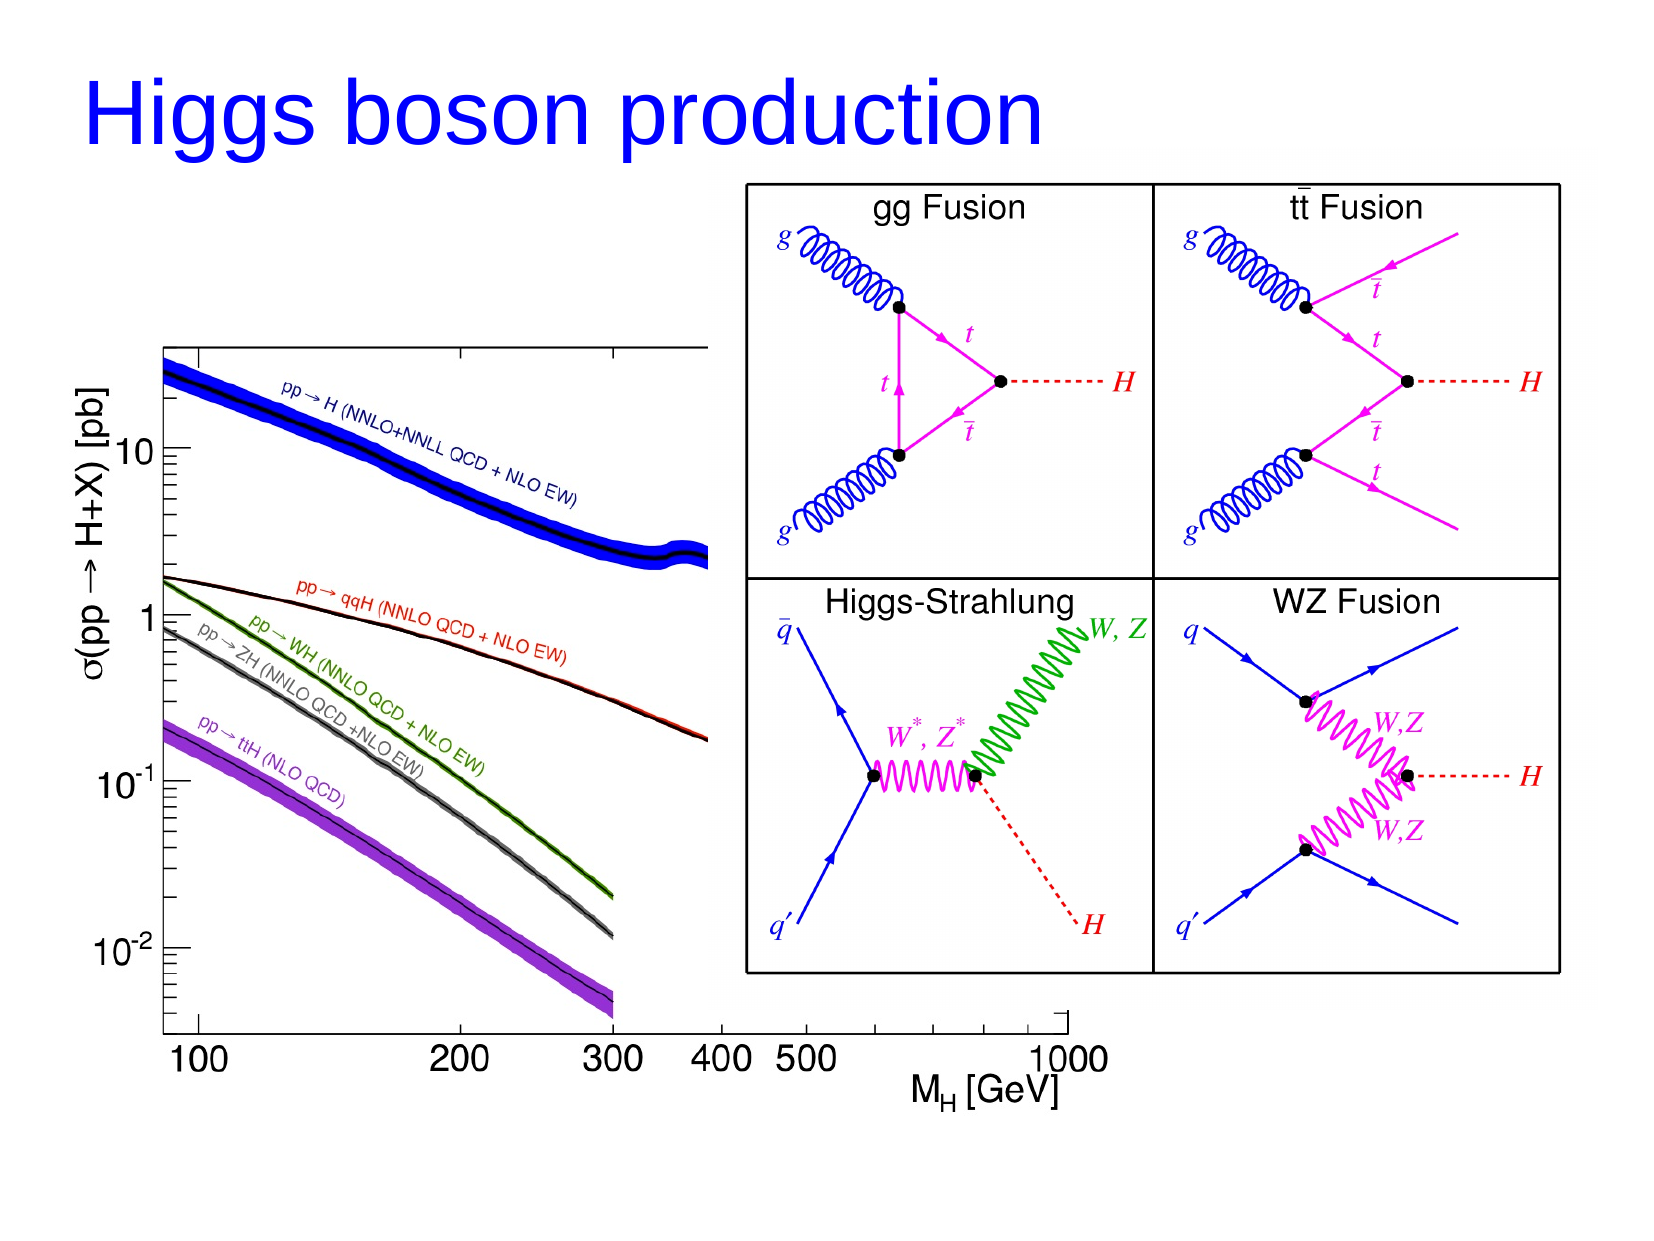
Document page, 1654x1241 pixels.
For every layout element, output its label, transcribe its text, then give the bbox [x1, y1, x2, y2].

title Higgs boson production [82, 49, 1571, 178]
picture [32, 147, 1598, 1131]
